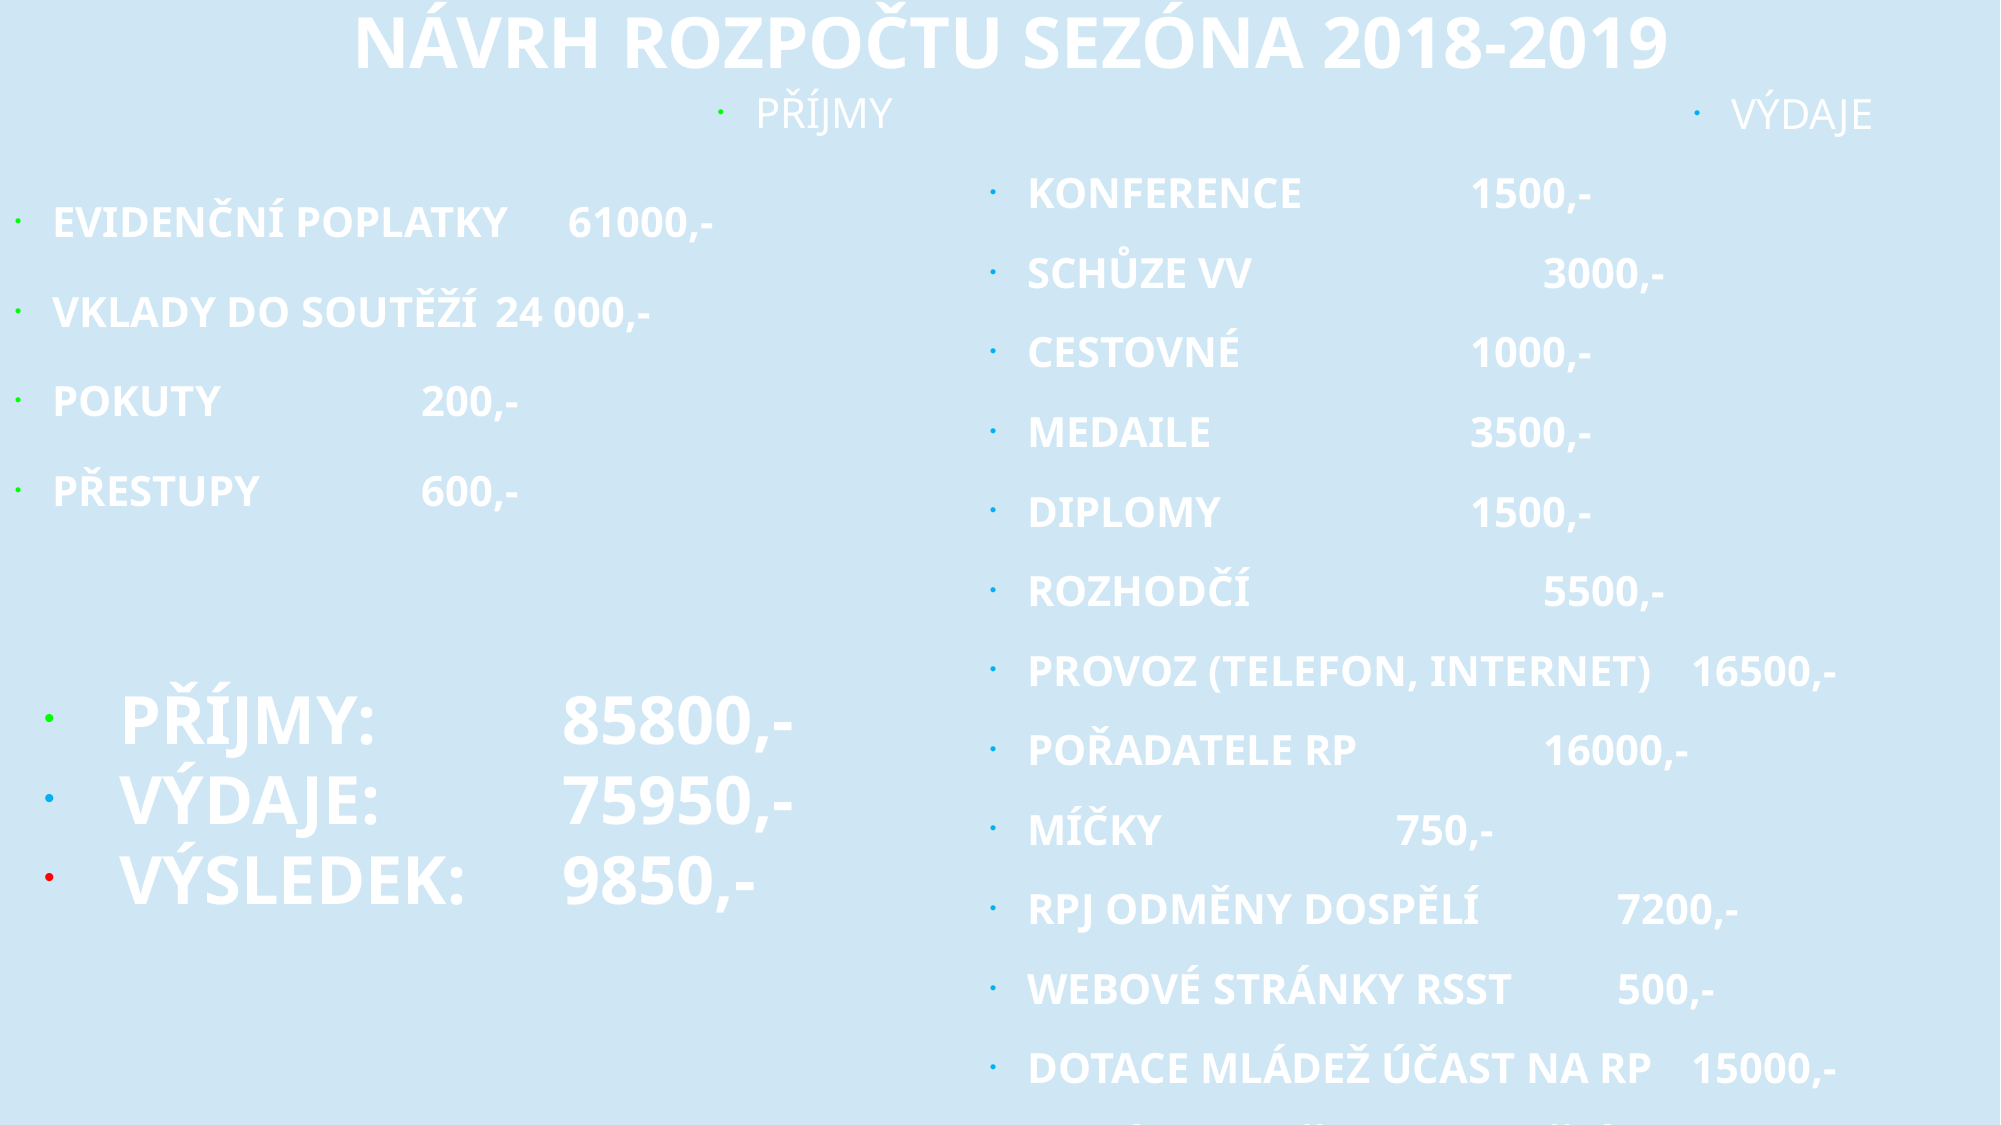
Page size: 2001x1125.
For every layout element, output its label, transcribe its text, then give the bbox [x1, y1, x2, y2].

list KONFERENCE 1500,- SCHŮZE VV 3000,- CESTOVNÉ 1000,- MEDAILE 3500,- DIPLOMY 1500,- ROZHODČÍ 5500,- PROVOZ (TELEFON, INTERNET) 16500,- POŘADATELE RP 16000,- MÍČKY 750,- RPJ ODMĚNY DOSPĚLÍ 7200,- WEBOVÉ STRÁNKY RSST 500,- DOTACE MLÁDEŽ ÚČAST NA RP 15000,- POHÁRY DRUŽSTEV DOSPĚLÍ 4000,- [975, 159, 1973, 1125]
text_box PŘÍJMY: 85800,- VÝDAJE: 75950,- VÝSLEDEK: 9850,- [0, 670, 930, 1006]
list VÝDAJE [1679, 70, 1973, 159]
list PŘÍJMY [702, 69, 1097, 205]
title NÁVRH ROZPOČTU SEZÓNA 2018-2019 [161, 0, 1861, 157]
list EVIDENČNÍ POPLATKY 61000,- VKLADY DO SOUTĚŽÍ 24 000,- POKUTY 200,- PŘESTUPY 600,- [0, 178, 899, 563]
